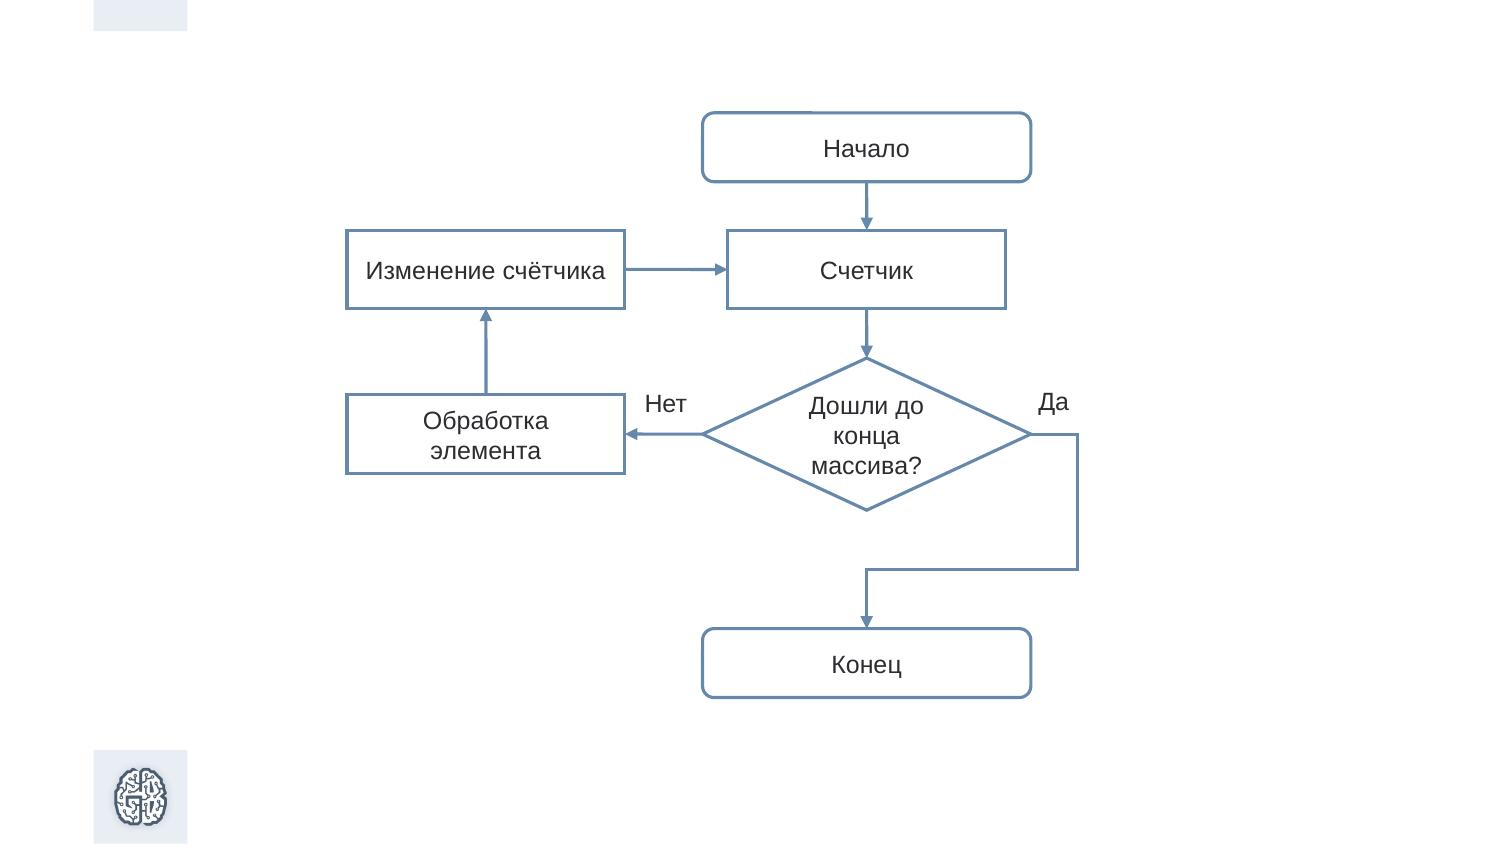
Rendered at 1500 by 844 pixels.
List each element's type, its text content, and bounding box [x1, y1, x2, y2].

text_box Изменение счётчика [346, 230, 625, 309]
text_box Конец [702, 628, 1031, 698]
text_box Дошли до конца массива? [703, 358, 1031, 511]
text_box Нет [629, 380, 717, 434]
text_box Да [1023, 378, 1097, 433]
picture [106, 760, 175, 834]
text_box Счетчик [727, 230, 1006, 309]
text_box Обработка элемента [346, 394, 625, 474]
text_box Начало [702, 112, 1031, 182]
